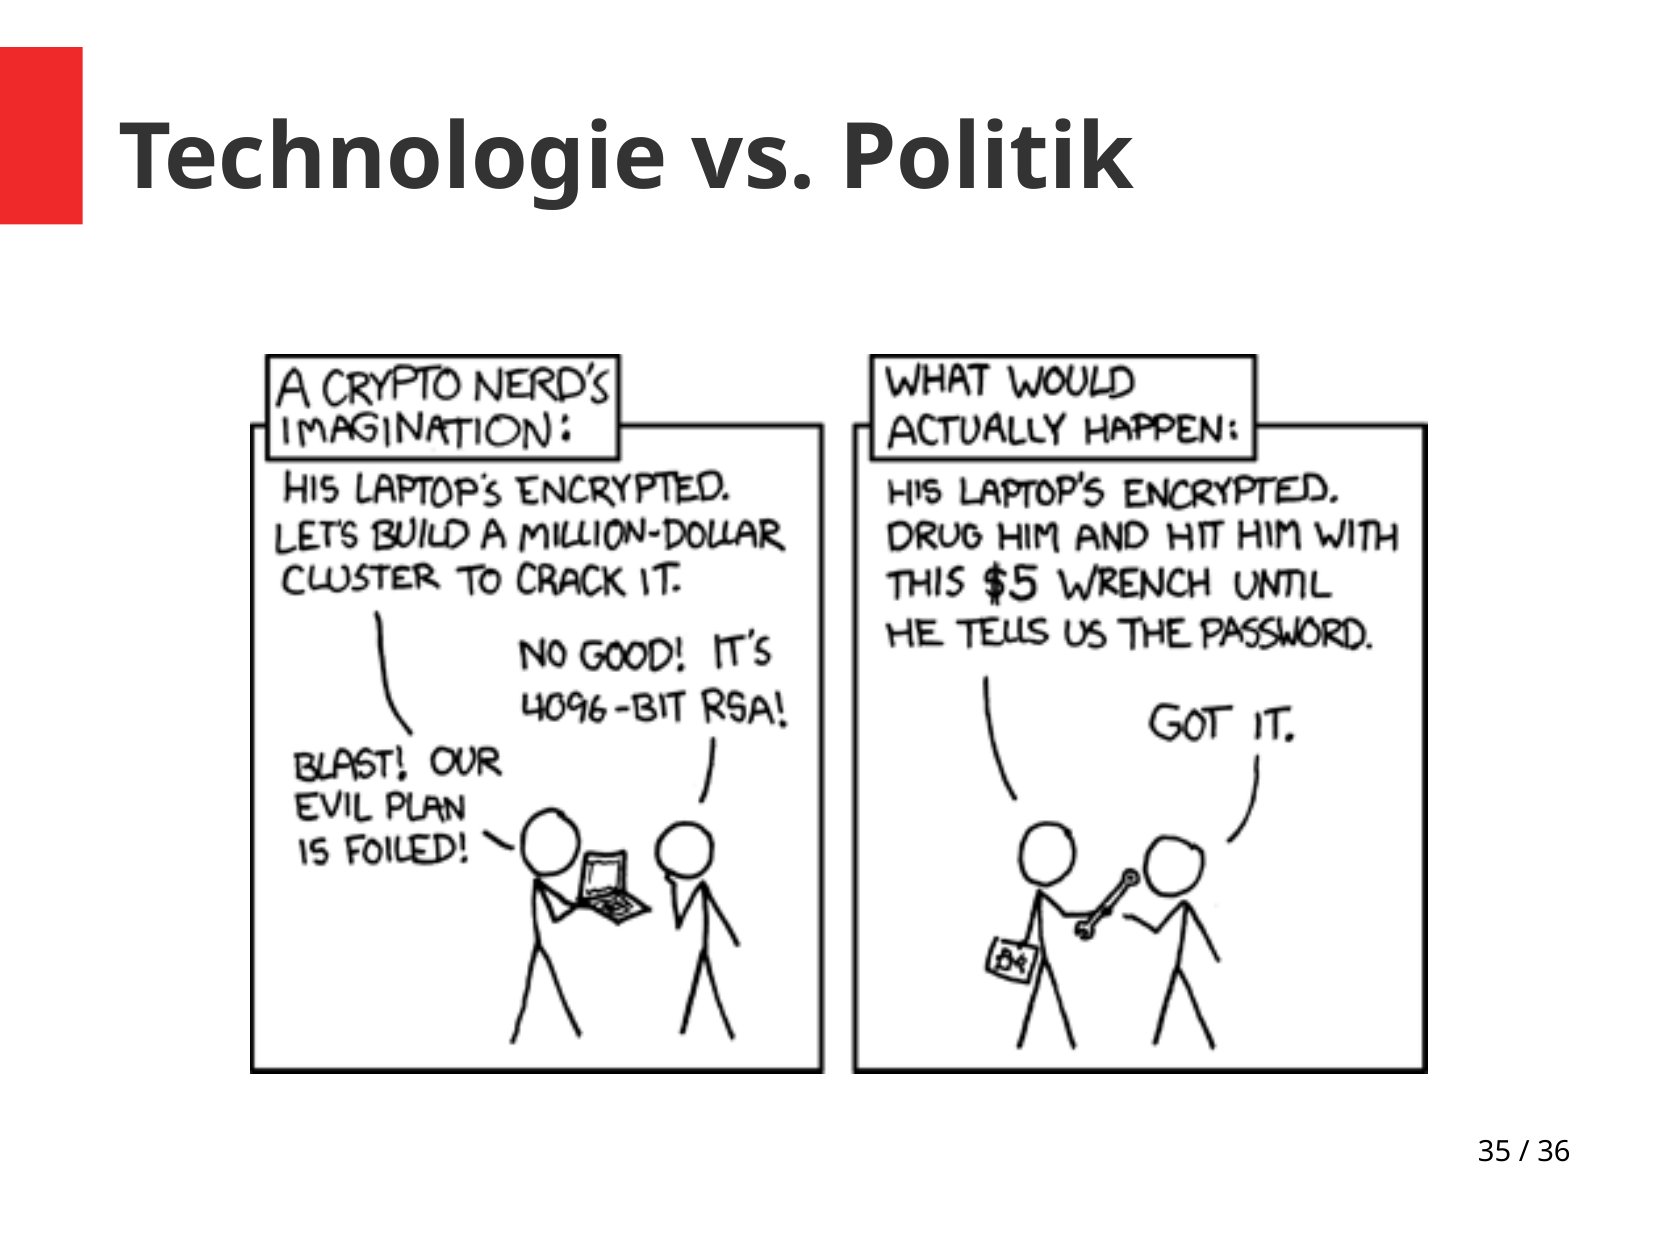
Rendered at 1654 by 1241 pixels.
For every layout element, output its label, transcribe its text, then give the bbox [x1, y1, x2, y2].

title Technologie vs. Politik [118, 49, 1571, 257]
picture [250, 354, 1428, 1074]
